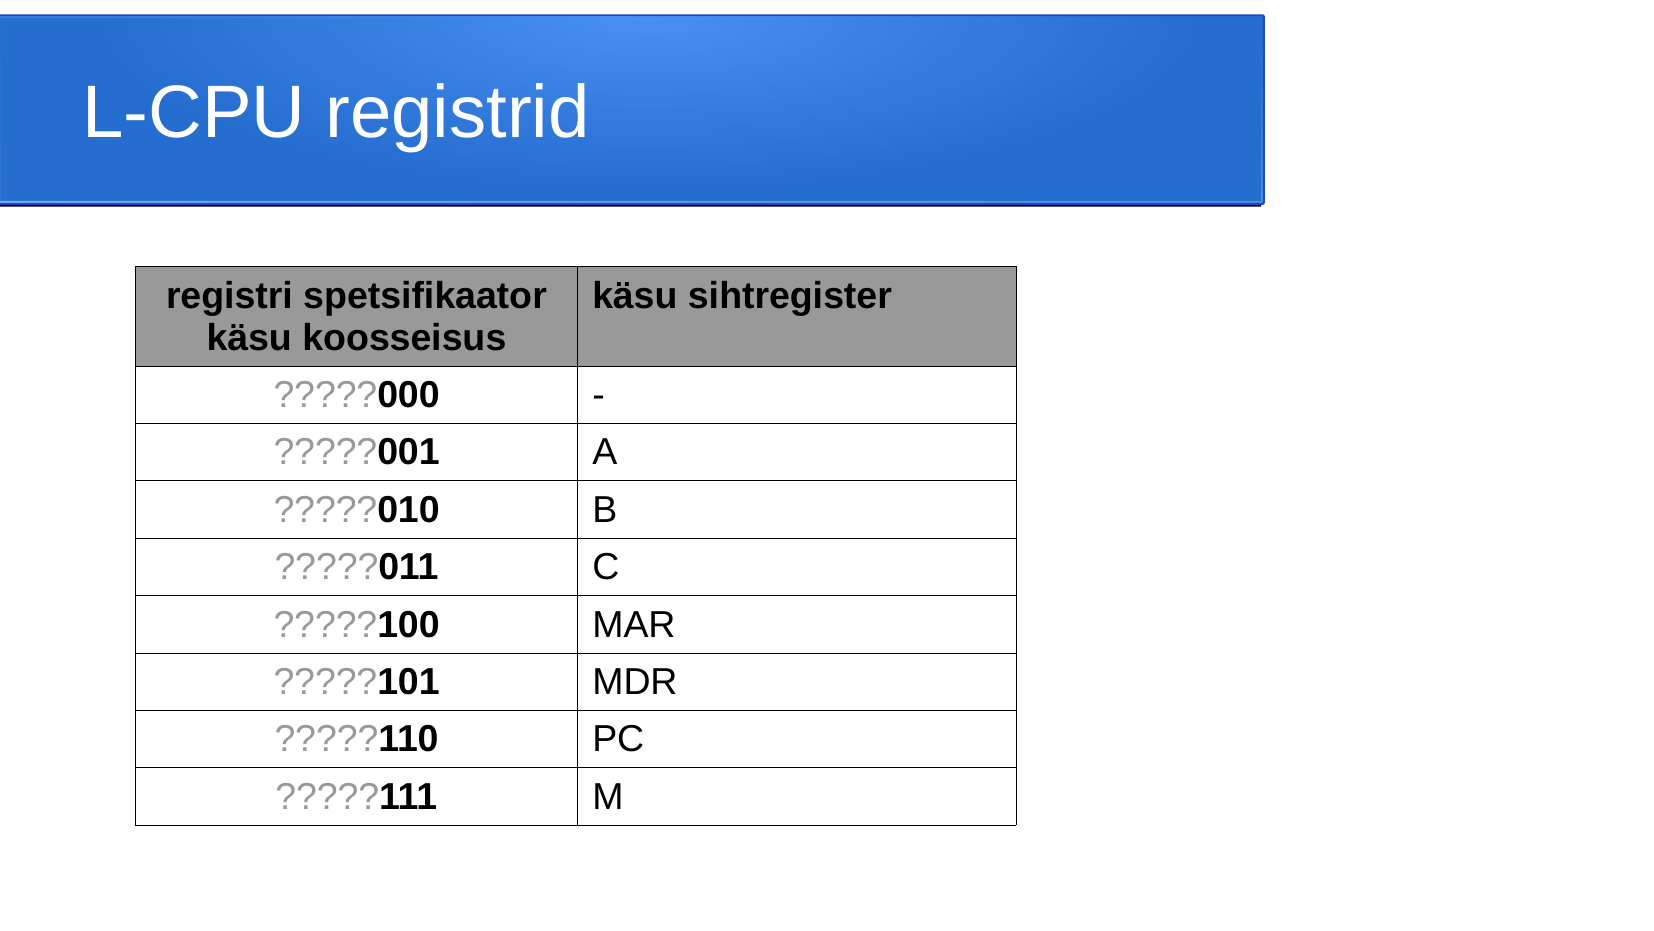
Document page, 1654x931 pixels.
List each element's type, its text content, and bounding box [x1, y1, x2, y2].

table_cell MAR [578, 596, 1016, 653]
table_cell B [578, 481, 1016, 538]
table_cell ?????011 [136, 539, 577, 595]
table_cell ?????100 [136, 596, 577, 653]
table_cell ?????001 [136, 424, 577, 480]
table_cell M [578, 768, 1016, 825]
table_cell ?????111 [136, 768, 577, 825]
table_cell A [578, 424, 1016, 480]
table_cell ?????110 [136, 711, 577, 767]
table_cell MDR [578, 654, 1016, 710]
table_header käsu sihtregister [578, 267, 1016, 366]
table_cell C [578, 539, 1016, 595]
table_header registri spetsifikaator käsu koosseisus [136, 267, 577, 366]
table_cell ?????101 [136, 654, 577, 710]
table_cell - [578, 367, 1016, 423]
table_cell ?????010 [136, 481, 577, 538]
table_cell PC [578, 711, 1016, 767]
title L-CPU registrid [82, 35, 1235, 189]
table_cell ?????000 [136, 367, 577, 423]
